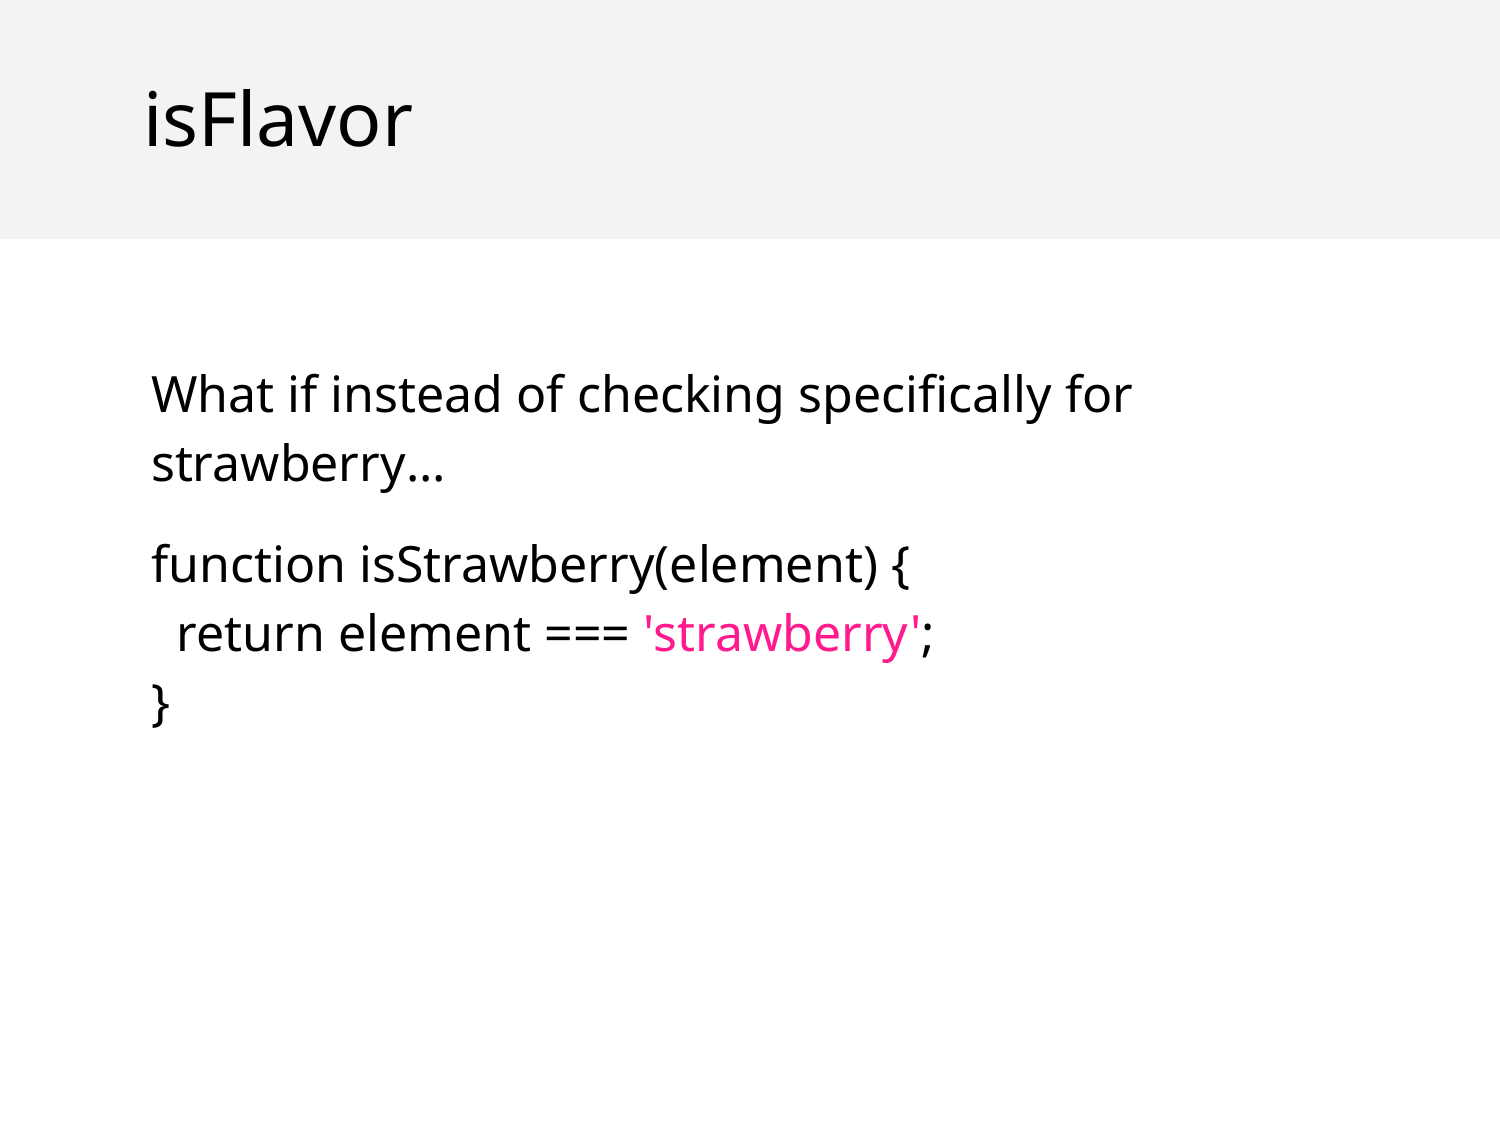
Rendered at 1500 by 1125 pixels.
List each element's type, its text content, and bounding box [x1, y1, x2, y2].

text_box What if instead of checking specifically for strawberry... [135, 338, 1380, 479]
text_box function isStrawberry(element) { return element === 'strawberry'; } [135, 508, 1380, 760]
title isFlavor [128, 56, 1372, 183]
